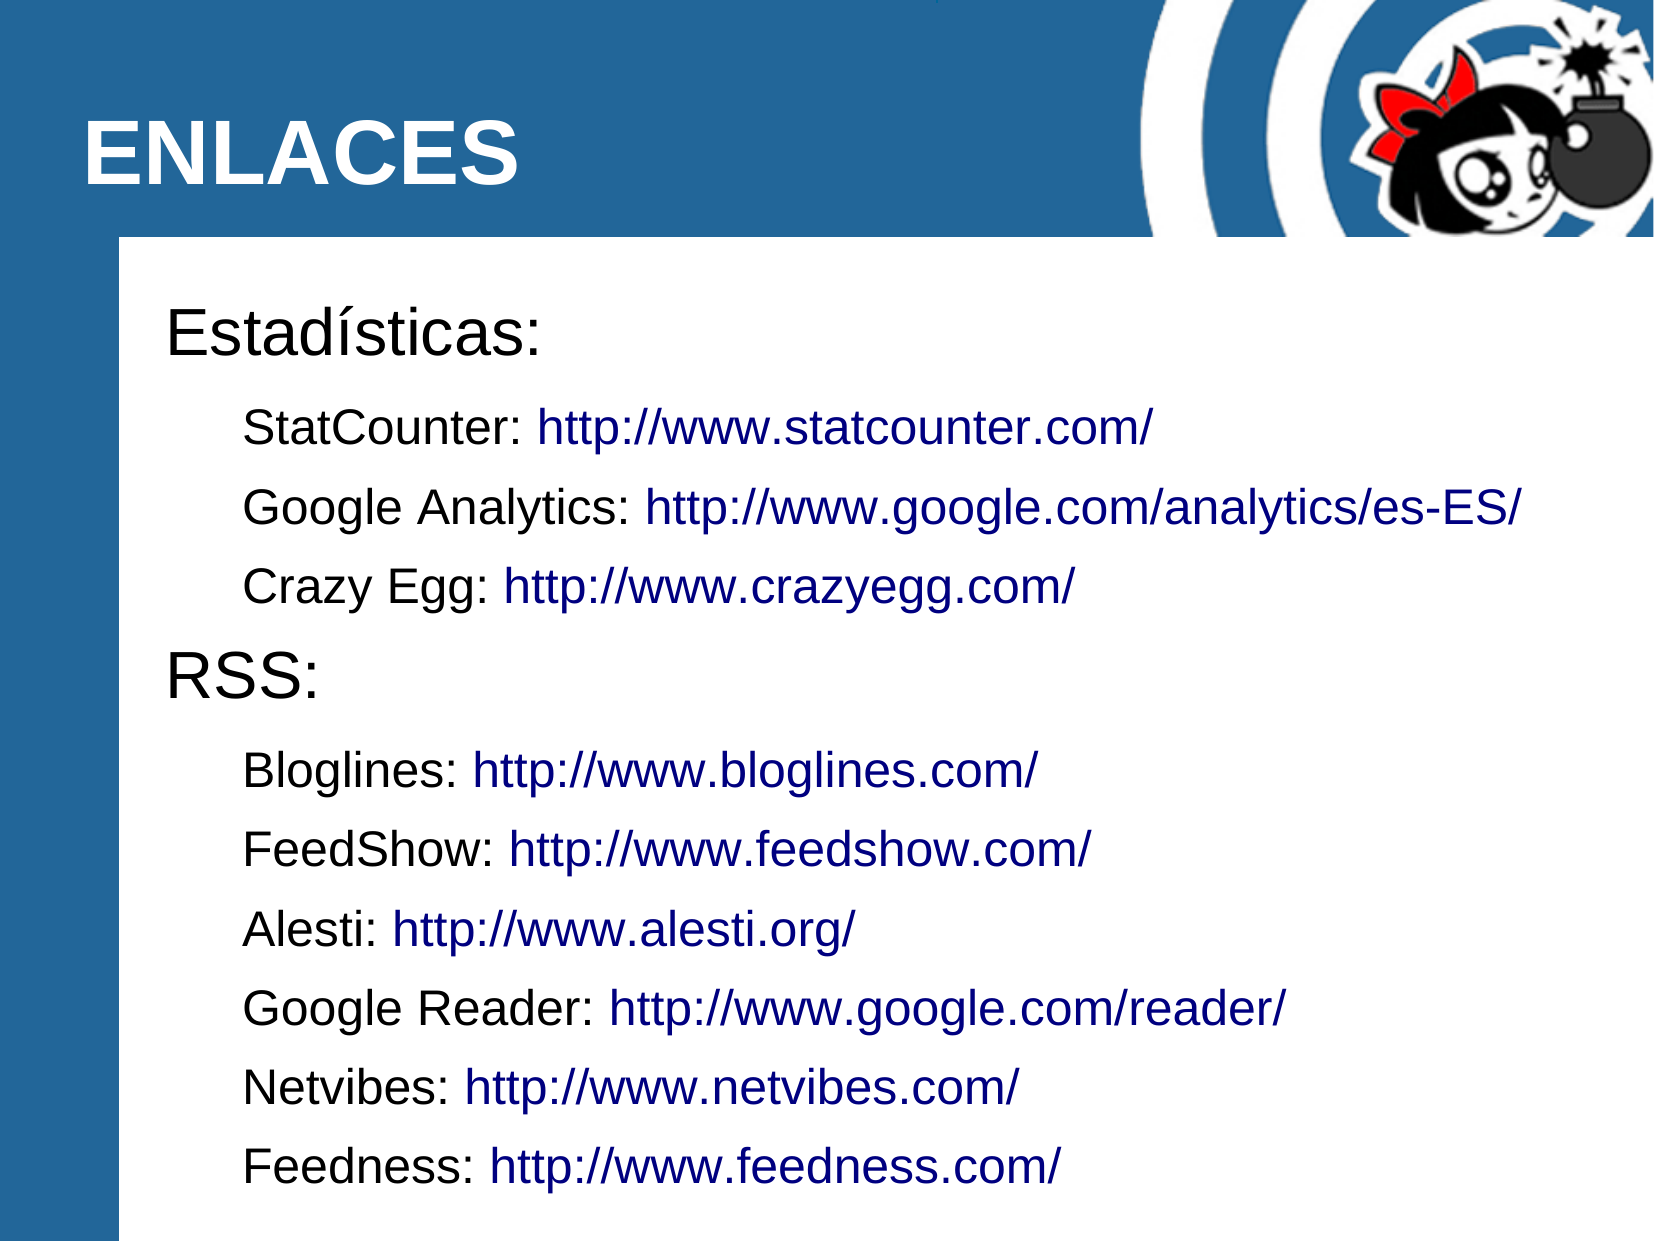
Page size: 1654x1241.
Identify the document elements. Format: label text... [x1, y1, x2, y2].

title ENLACES [82, 49, 1571, 257]
list Estadísticas: StatCounter: http://www.statcounter.com/ Google Analytics: http://www.google.com/analytics/es-ES/ Crazy Egg: http://www.crazyegg.com/ RSS: Bloglines: http://www.bloglines.com/ FeedShow: http://www.feedshow.com/ Alesti: http://www.alesti.org/ Google Reader: http://www.google.com/reader/ Netvibes: http://www.netvibes.com/ Feedness: http://www.feedness.com/ [147, 295, 1636, 1195]
picture [0, 0, 1654, 1241]
